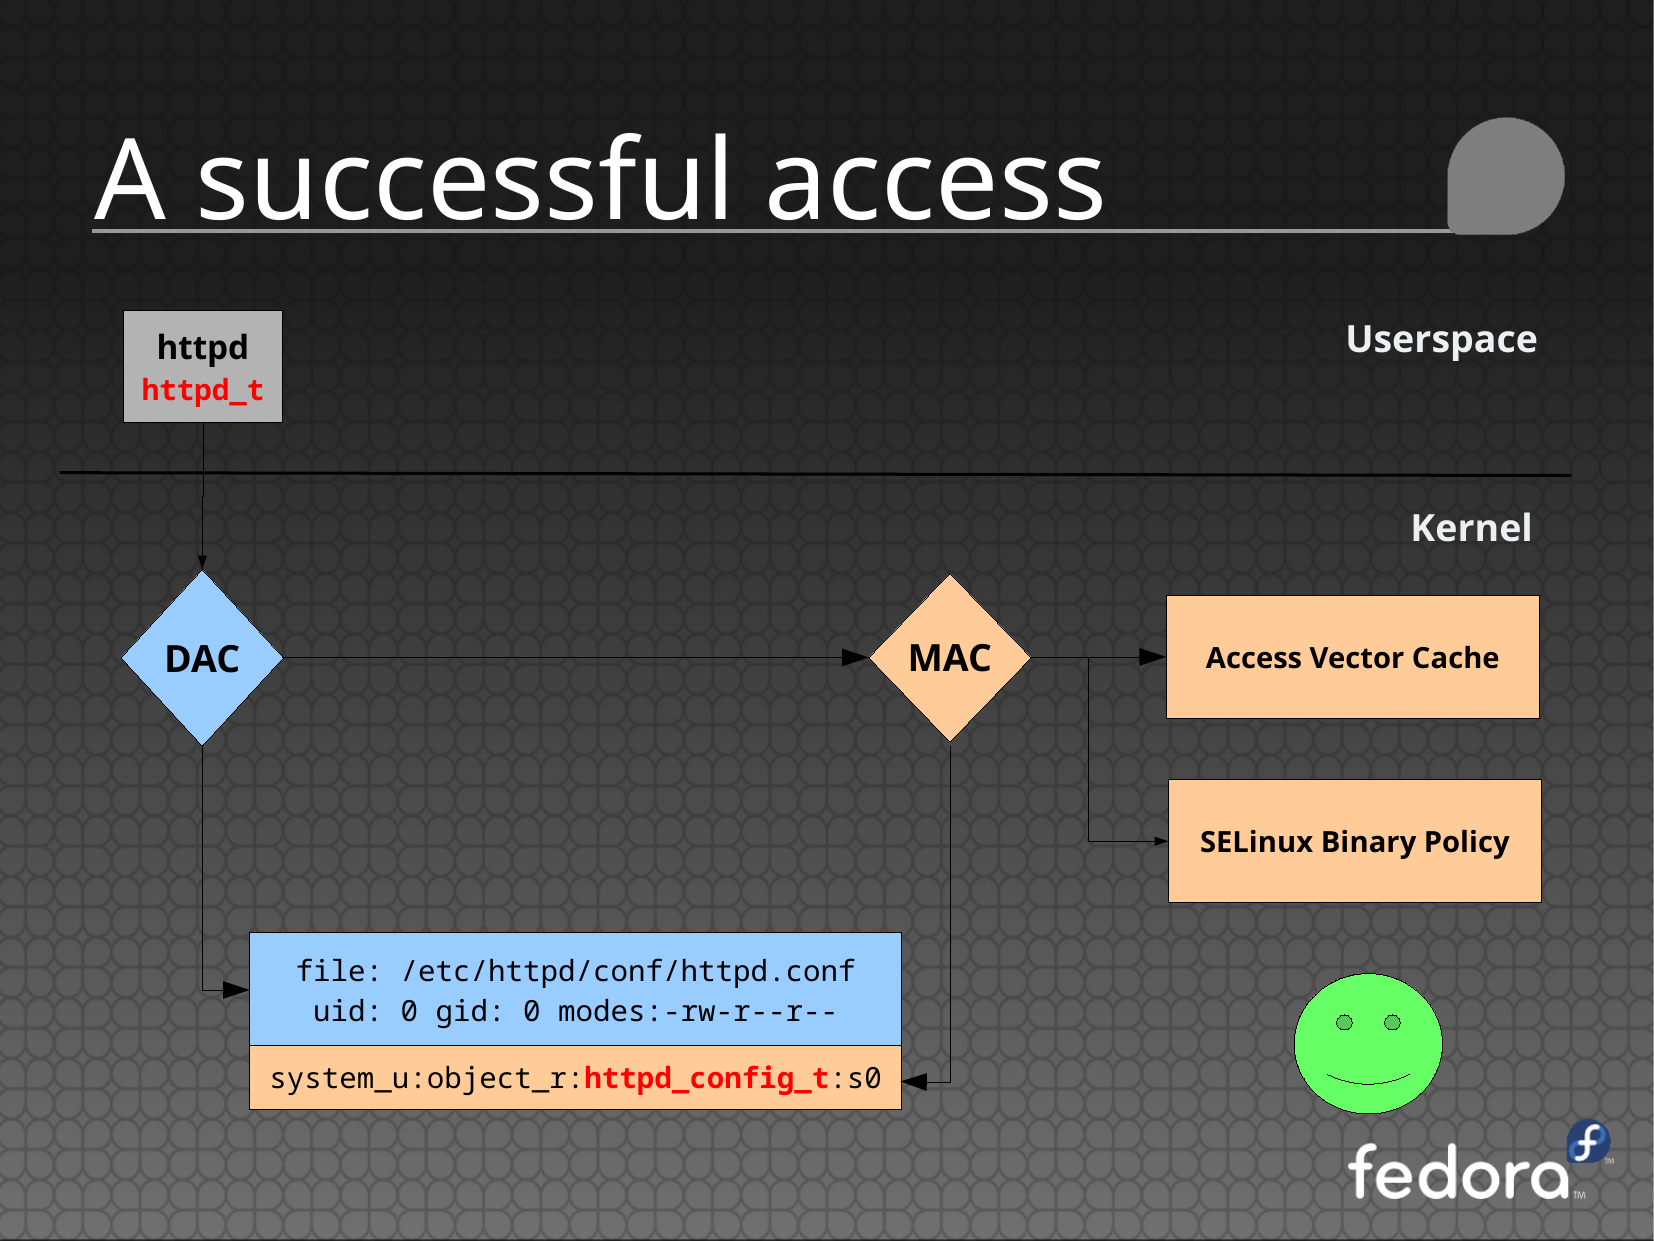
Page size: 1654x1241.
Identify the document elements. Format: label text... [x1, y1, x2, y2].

text_box httpd httpd_t [123, 310, 283, 423]
text_box [1294, 973, 1443, 1114]
text_box Kernel [1395, 493, 1563, 553]
picture [0, 0, 1654, 1241]
text_box file: /etc/httpd/conf/httpd.conf uid: 0 gid: 0 modes:-rw-r--r-- [249, 932, 902, 1045]
text_box Access Vector Cache [1166, 595, 1540, 719]
text_box SELinux Binary Policy [1168, 779, 1542, 903]
text_box system_u:object_r:httpd_config_t:s0 [249, 1045, 902, 1110]
title A successful access [94, 100, 1500, 251]
text_box DAC [121, 569, 284, 746]
text_box Userspace [1330, 304, 1580, 364]
text_box MAC [869, 573, 1031, 742]
